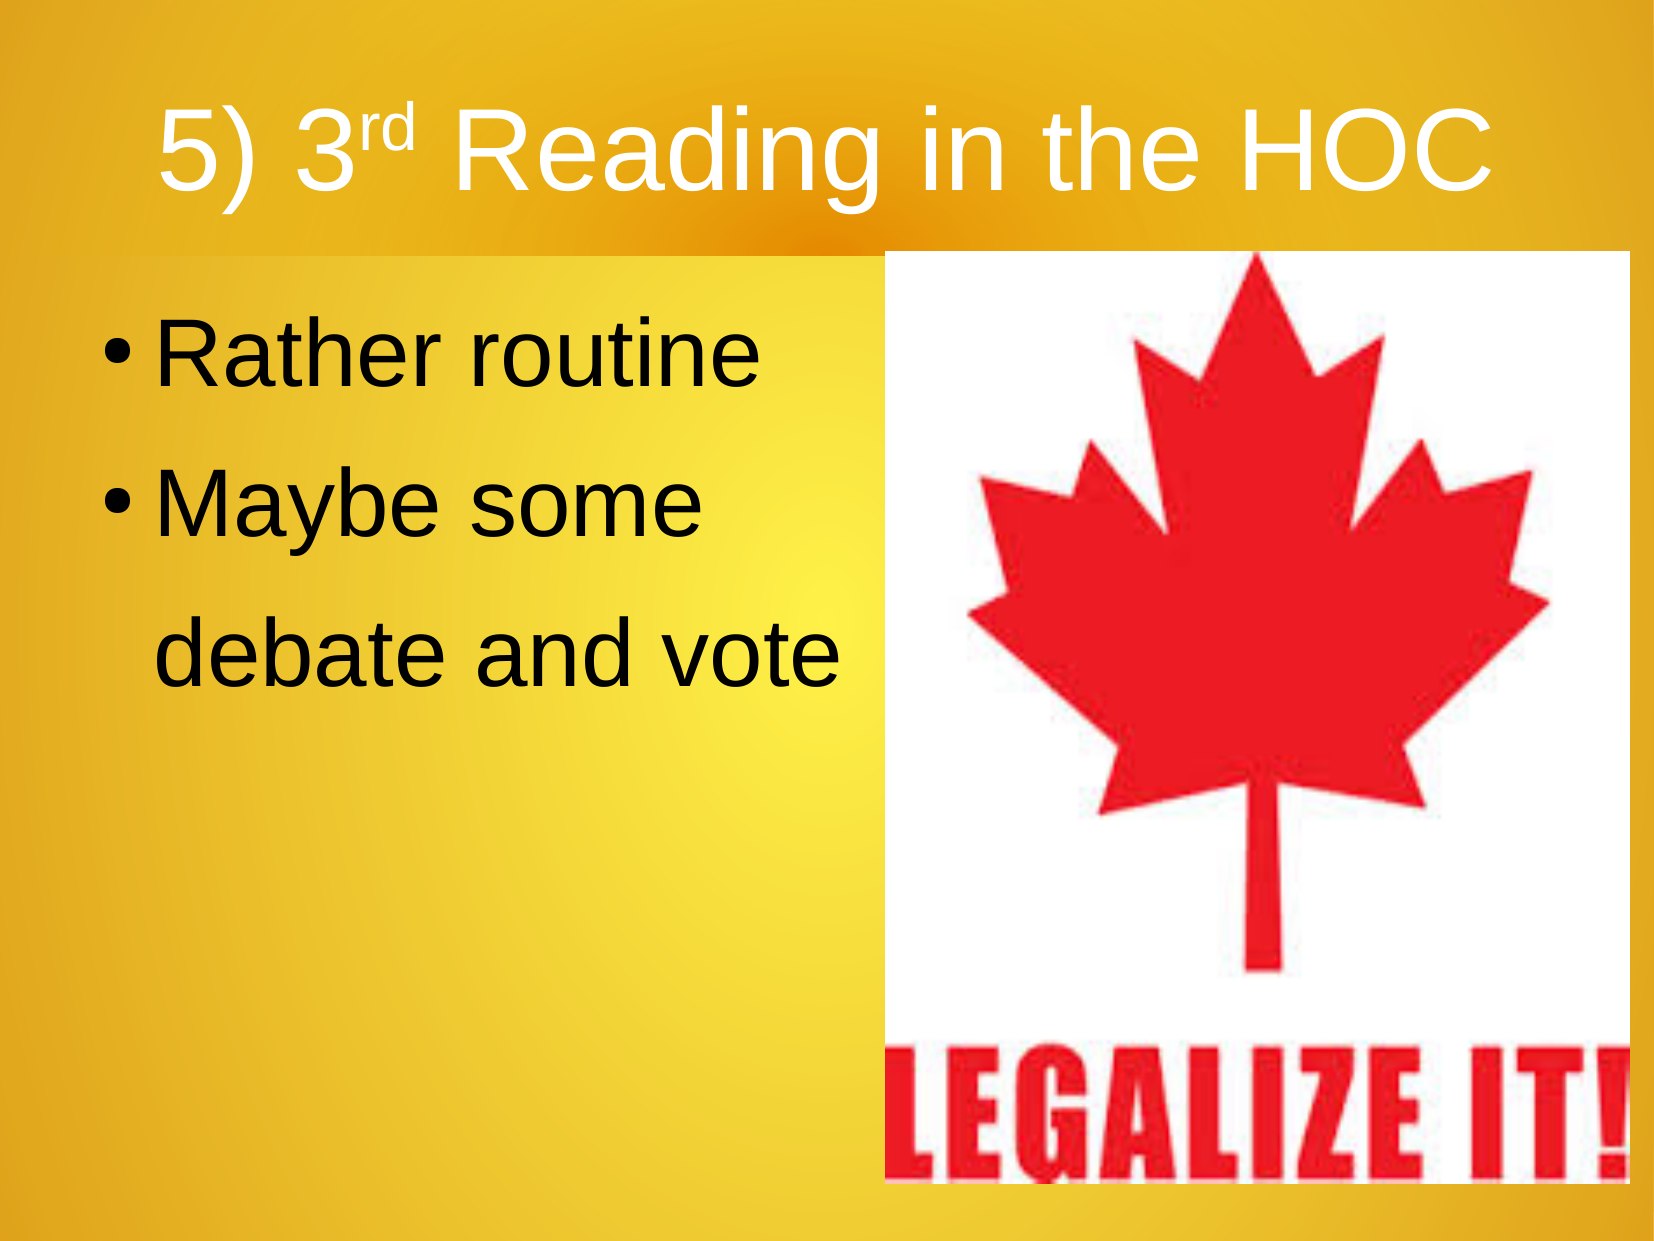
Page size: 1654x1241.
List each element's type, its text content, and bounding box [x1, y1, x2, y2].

list Rather routine Maybe some debate and vote [82, 299, 850, 1019]
title 5) 3rd Reading in the HOC [82, 47, 1571, 252]
picture [850, 224, 1630, 1184]
